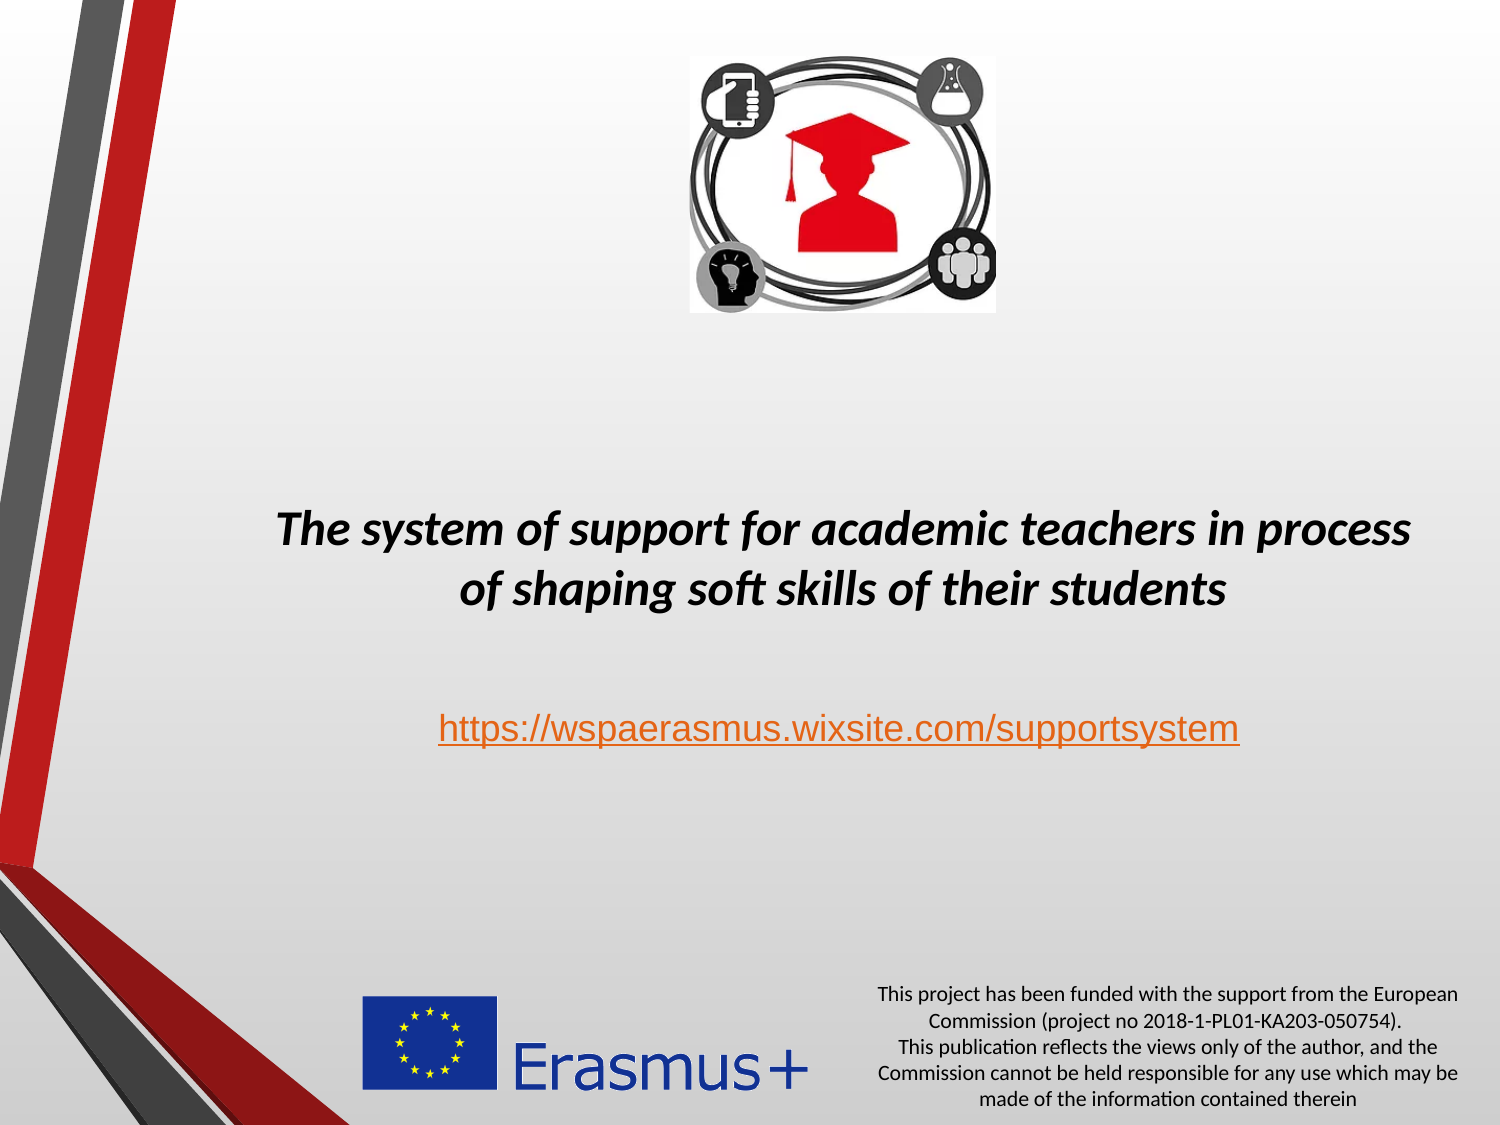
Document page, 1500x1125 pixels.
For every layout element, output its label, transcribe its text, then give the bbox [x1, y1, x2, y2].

text_box https://wspaerasmus.wixsite.com/supportsystem [242, 696, 1447, 757]
text_box This project has been funded with the support from the European Commission (project no 2018-1-PL01-KA203-050754). This publication reflects the views only of the author, and the Commission cannot be held responsible for any use which may be made of the information contained therein [856, 972, 1481, 1119]
text_box The system of support for academic teachers in process of shaping soft skills of their students [241, 488, 1446, 624]
chart [689, 56, 998, 315]
picture [689, 56, 996, 313]
picture [336, 969, 833, 1118]
